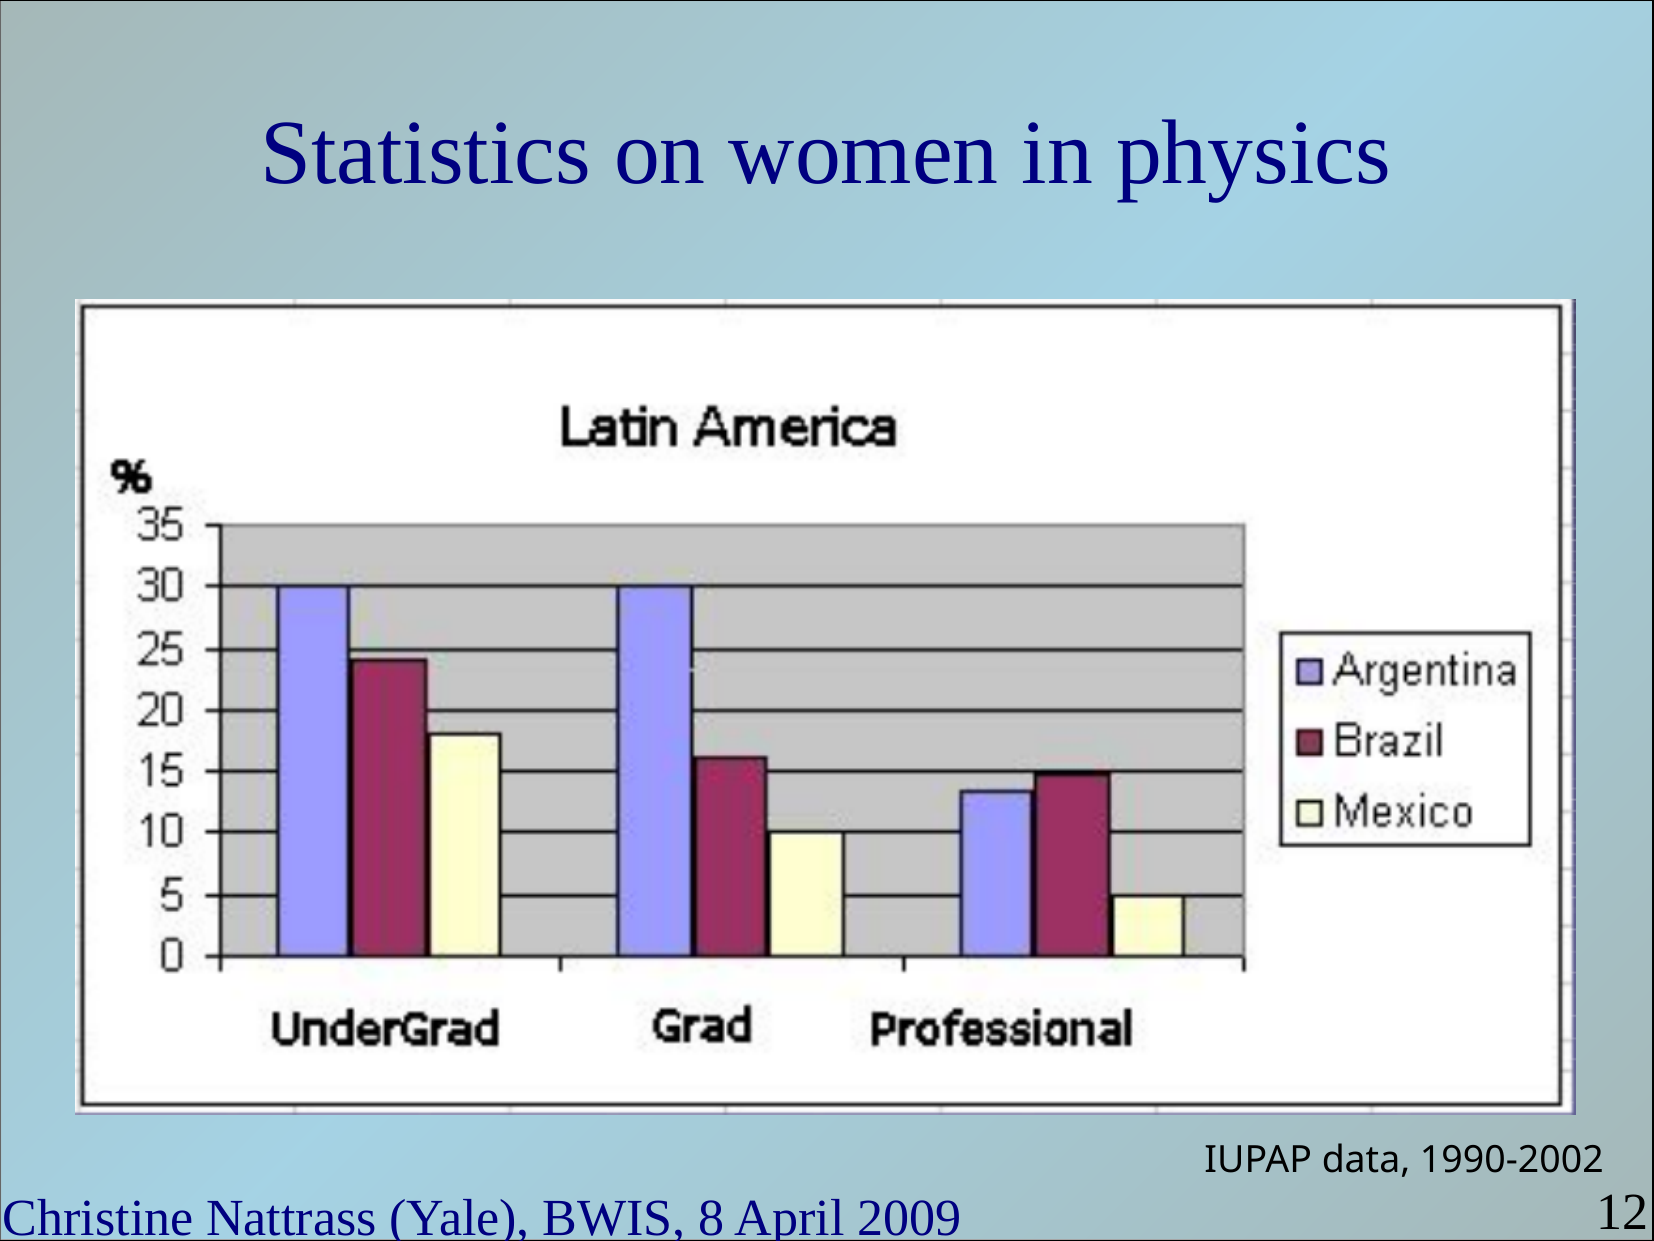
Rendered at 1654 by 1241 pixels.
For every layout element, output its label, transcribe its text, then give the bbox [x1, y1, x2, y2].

picture [75, 299, 1576, 1115]
text_box IUPAP data, 1990-2002 [1189, 1125, 1651, 1184]
title Statistics on women in physics [82, 56, 1571, 250]
